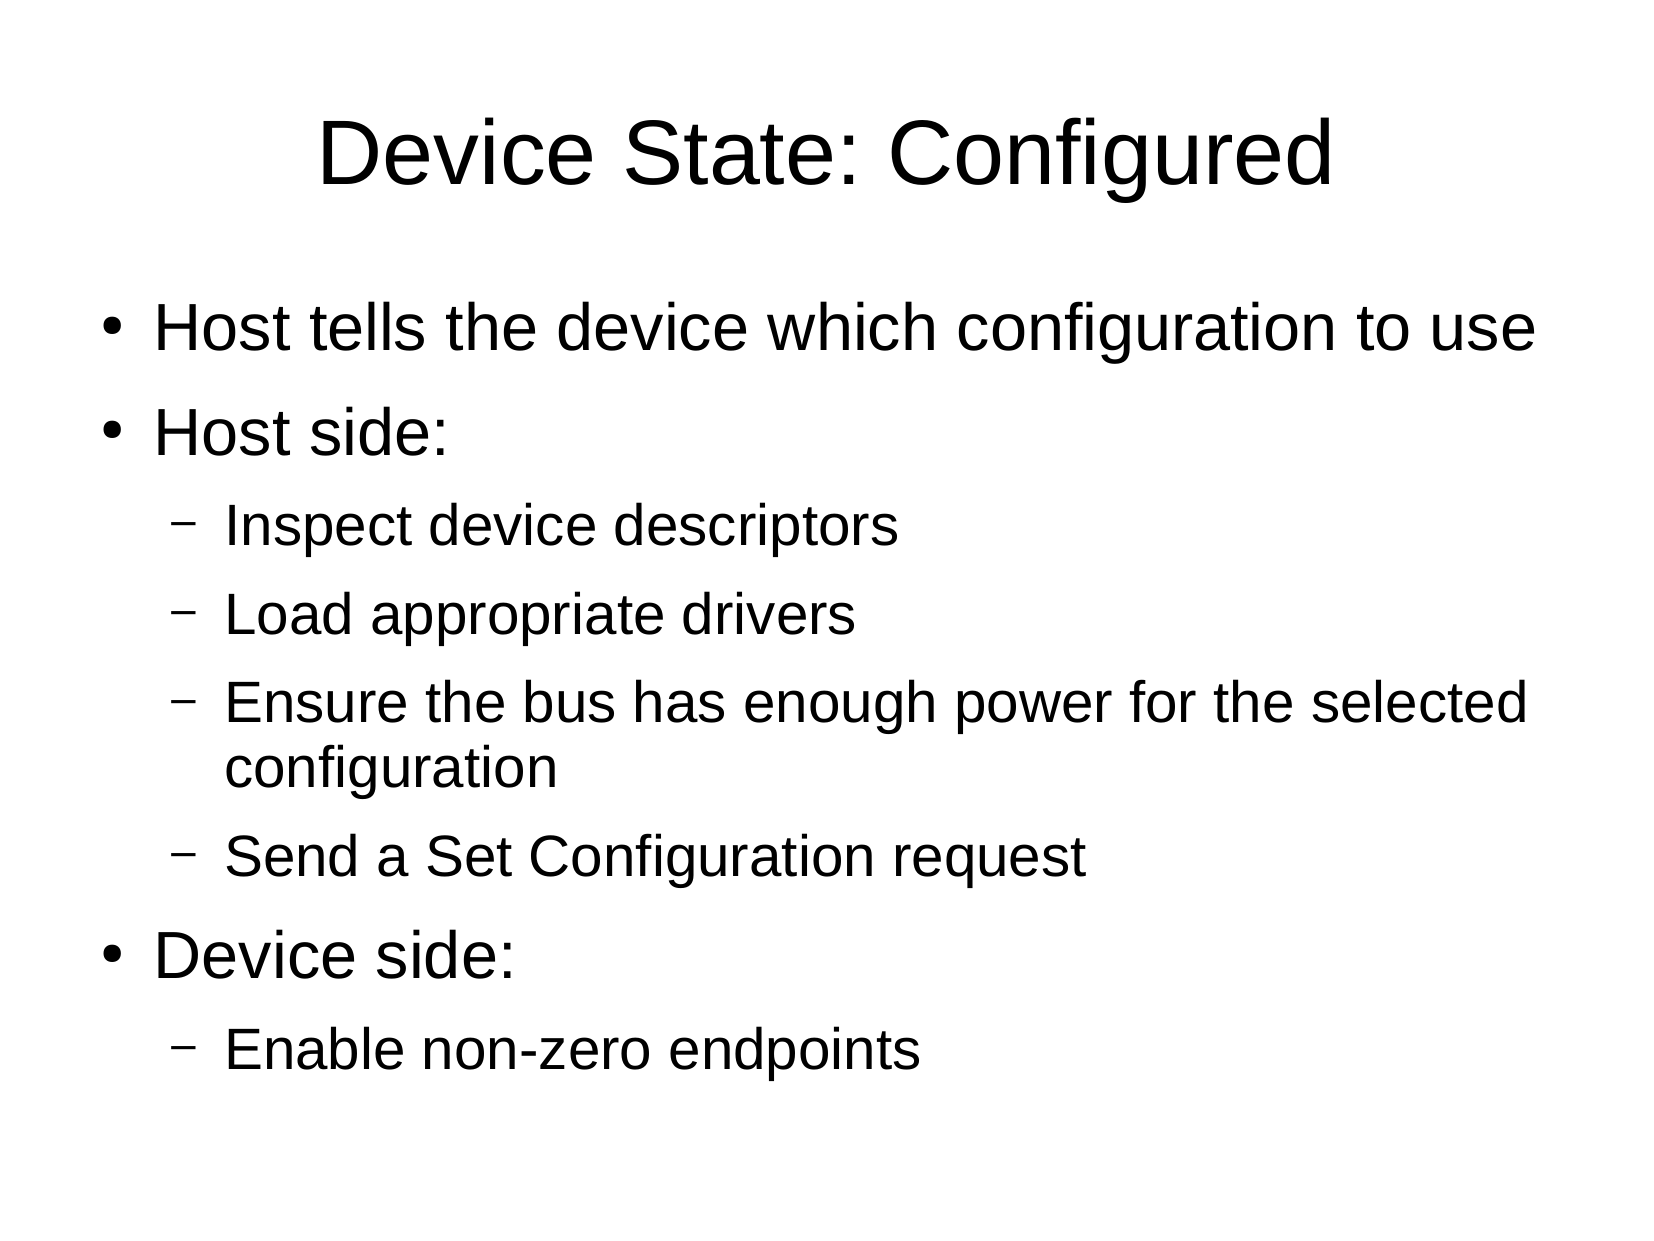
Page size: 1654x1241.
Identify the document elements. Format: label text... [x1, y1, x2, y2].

list Host tells the device which configuration to use Host side: Inspect device descriptors Load appropriate drivers Ensure the bus has enough power for the selected configuration Send a Set Configuration request Device side: Enable non-zero endpoints [82, 290, 1571, 1186]
title Device State: Configured [82, 49, 1571, 257]
